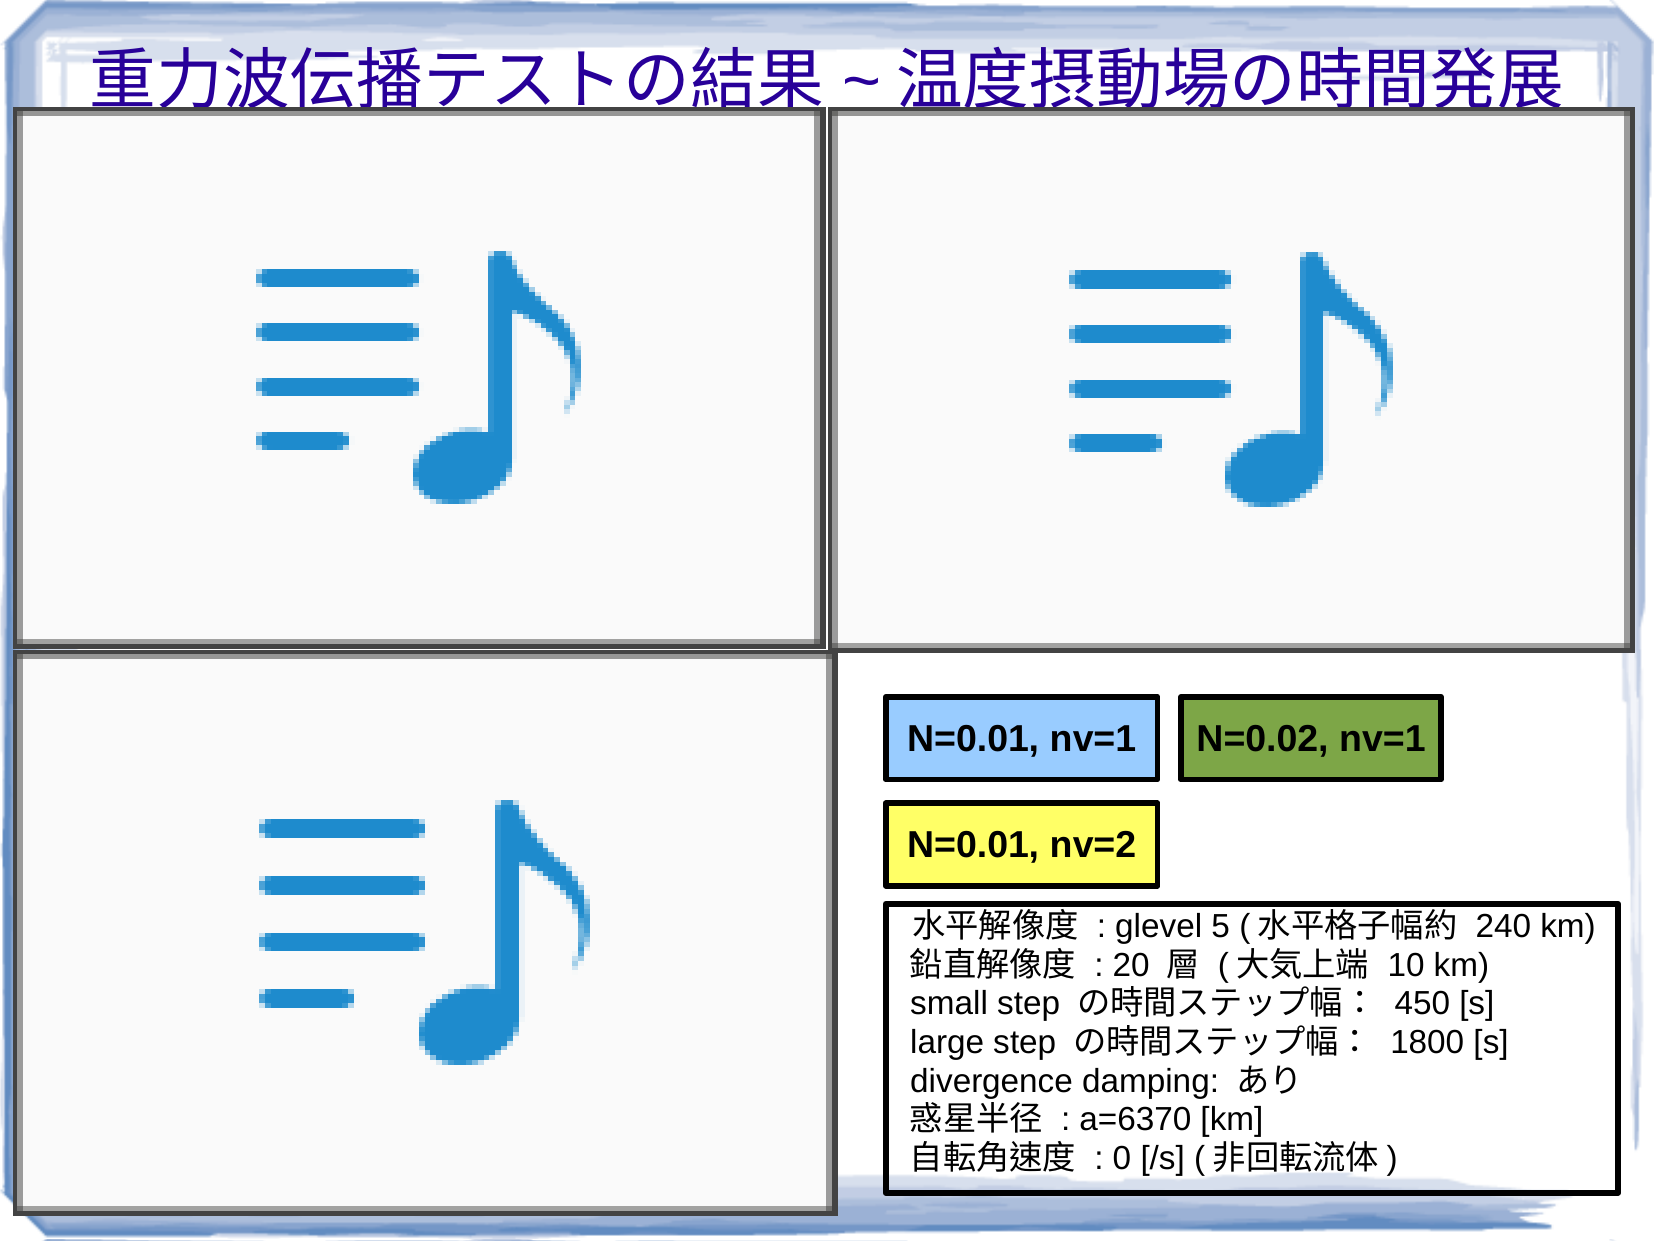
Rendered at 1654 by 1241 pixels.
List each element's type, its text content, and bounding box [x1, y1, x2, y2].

text_box 水平解像度 : glevel 5 (水平格子幅約 240 km) 鉛直解像度 : 20 層 (大気上端 10 km) small step の時間ステップ幅： 450 [s] large step の時間ステップ幅： 1800 [s] divergence damping: あり 惑星半径 : a=6370 [km] 自転角速度 : 0 [/s] (非回転流体) [885, 903, 1619, 1193]
title 重力波伝播テストの結果~温度摂動場の時間発展 [82, 31, 1571, 106]
text_box [11, 106, 1637, 1217]
text_box N=0.01, nv=1 [885, 696, 1158, 780]
text_box N=0.01, nv=2 [885, 803, 1158, 886]
text_box N=0.02, nv=1 [1181, 696, 1441, 780]
picture [0, 0, 1654, 1241]
